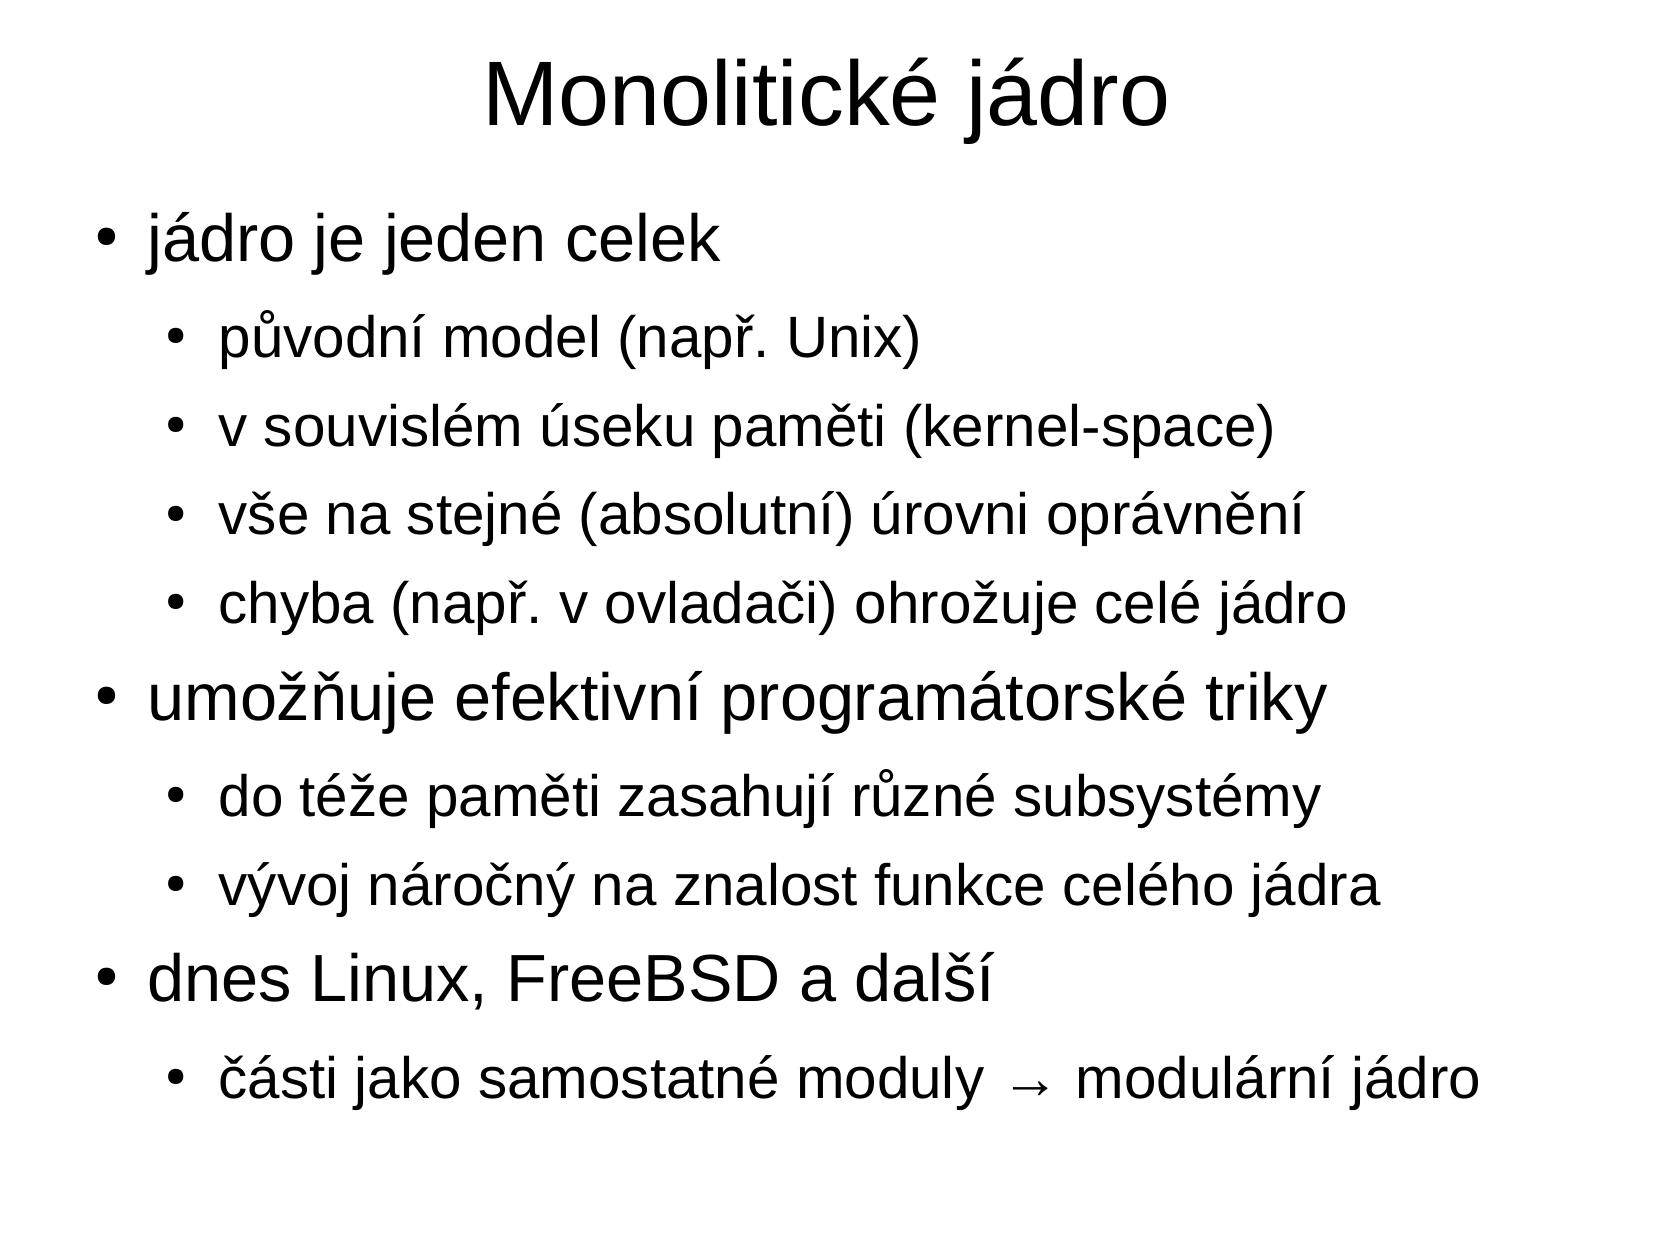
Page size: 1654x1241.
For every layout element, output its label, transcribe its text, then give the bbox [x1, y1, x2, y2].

title Monolitické jádro [82, 0, 1571, 191]
list jádro je jeden celek původní model (např. Unix) v souvislém úseku paměti (kernel-space) vše na stejné (absolutní) úrovni oprávnění chyba (např. v ovladači) ohrožuje celé jádro umožňuje efektivní programátorské triky do téže paměti zasahují různé subsystémy vývoj náročný na znalost funkce celého jádra dnes Linux, FreeBSD a další části jako samostatné moduly → modulární jádro [76, 200, 1565, 1111]
